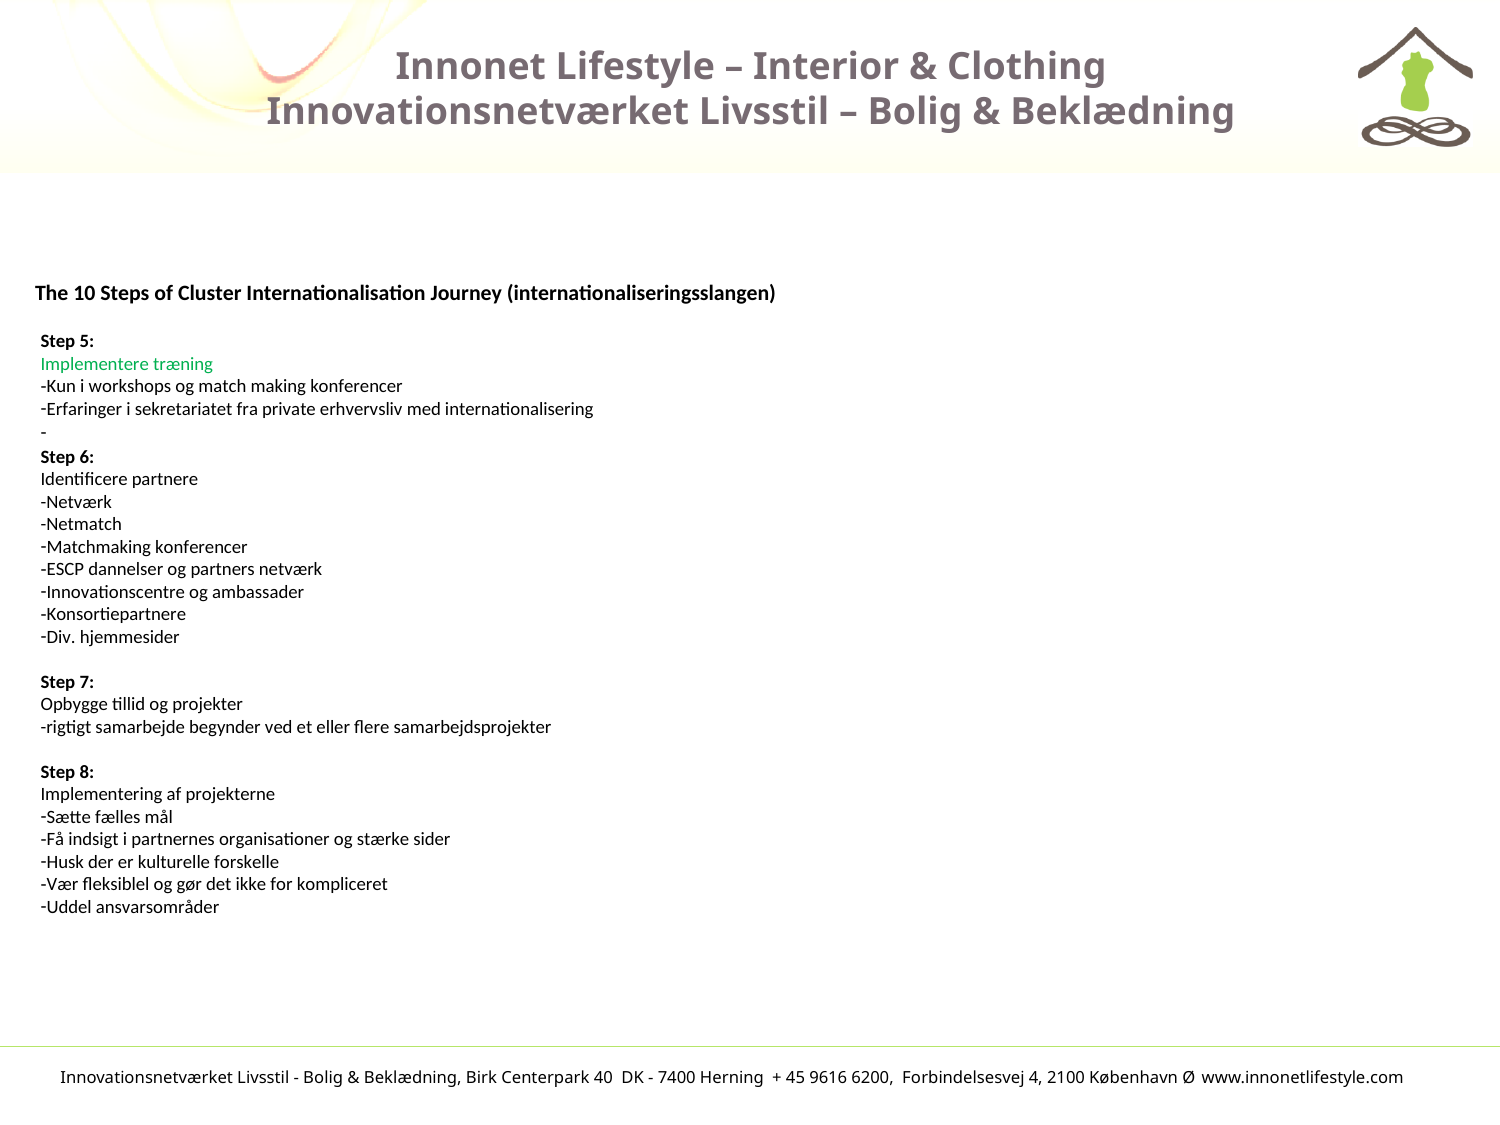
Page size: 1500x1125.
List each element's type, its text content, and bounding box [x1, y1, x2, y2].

text_box The 10 Steps of Cluster Internationalisation Journey (internationaliseringsslangen) [23, 273, 800, 312]
text_box Step 5: Implementere træning Kun i workshops og match making konferencer Erfaringer i sekretariatet fra private erhvervsliv med internationalisering Step 6: Identificere partnere -Netværk -Netmatch Matchmaking konferencer ESCP dannelser og partners netværk Innovationscentre og ambassader Konsortiepartnere Div. hjemmesider Step 7: Opbygge tillid og projekter -rigtigt samarbejde begynder ved et eller flere samarbejdsprojekter Step 8: Implementering af projekterne Sætte fælles mål Få indsigt i partnernes organisationer og stærke sider Husk der er kulturelle forskelle Vær fleksiblel og gør det ikke for kompliceret Uddel ansvarsområder [29, 323, 1447, 990]
